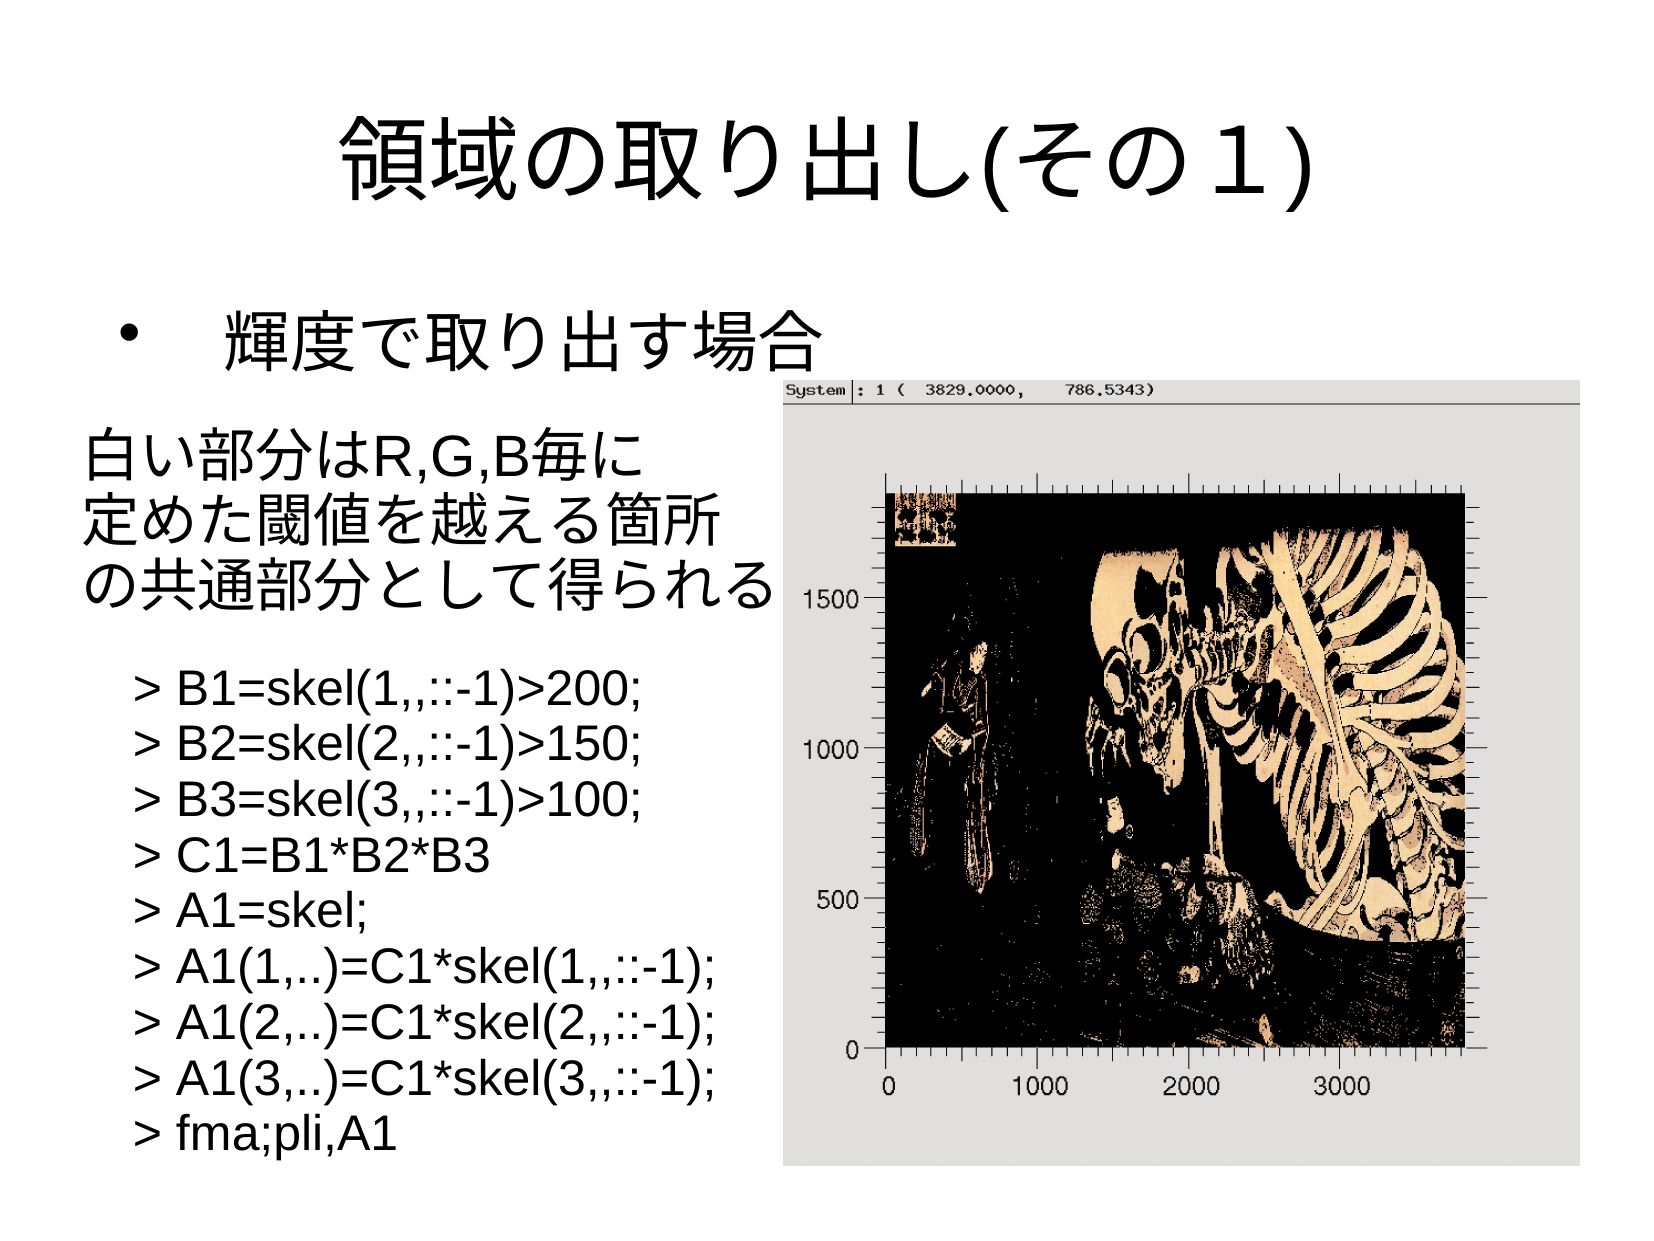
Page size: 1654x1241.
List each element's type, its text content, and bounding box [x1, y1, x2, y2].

title 領域の取り出し(その１)‏ [82, 56, 1571, 249]
text_box > B1=skel(1,,::-1)>200; > B2=skel(2,,::-1)>150; > B3=skel(3,,::-1)>100; > C1=B1*B2*B3 > A1=skel; > A1(1,..)=C1*skel(1,,::-1); > A1(2,..)=C1*skel(2,,::-1); > A1(3,..)=C1*skel(3,,::-1); > fma;pli,A1 [118, 649, 739, 1241]
text_box 白い部分はR,G,B毎に 定めた閾値を越える箇所 の共通部分として得られる [66, 413, 740, 619]
list 輝度で取り出す場合 [82, 290, 1571, 414]
picture [783, 380, 1581, 1167]
